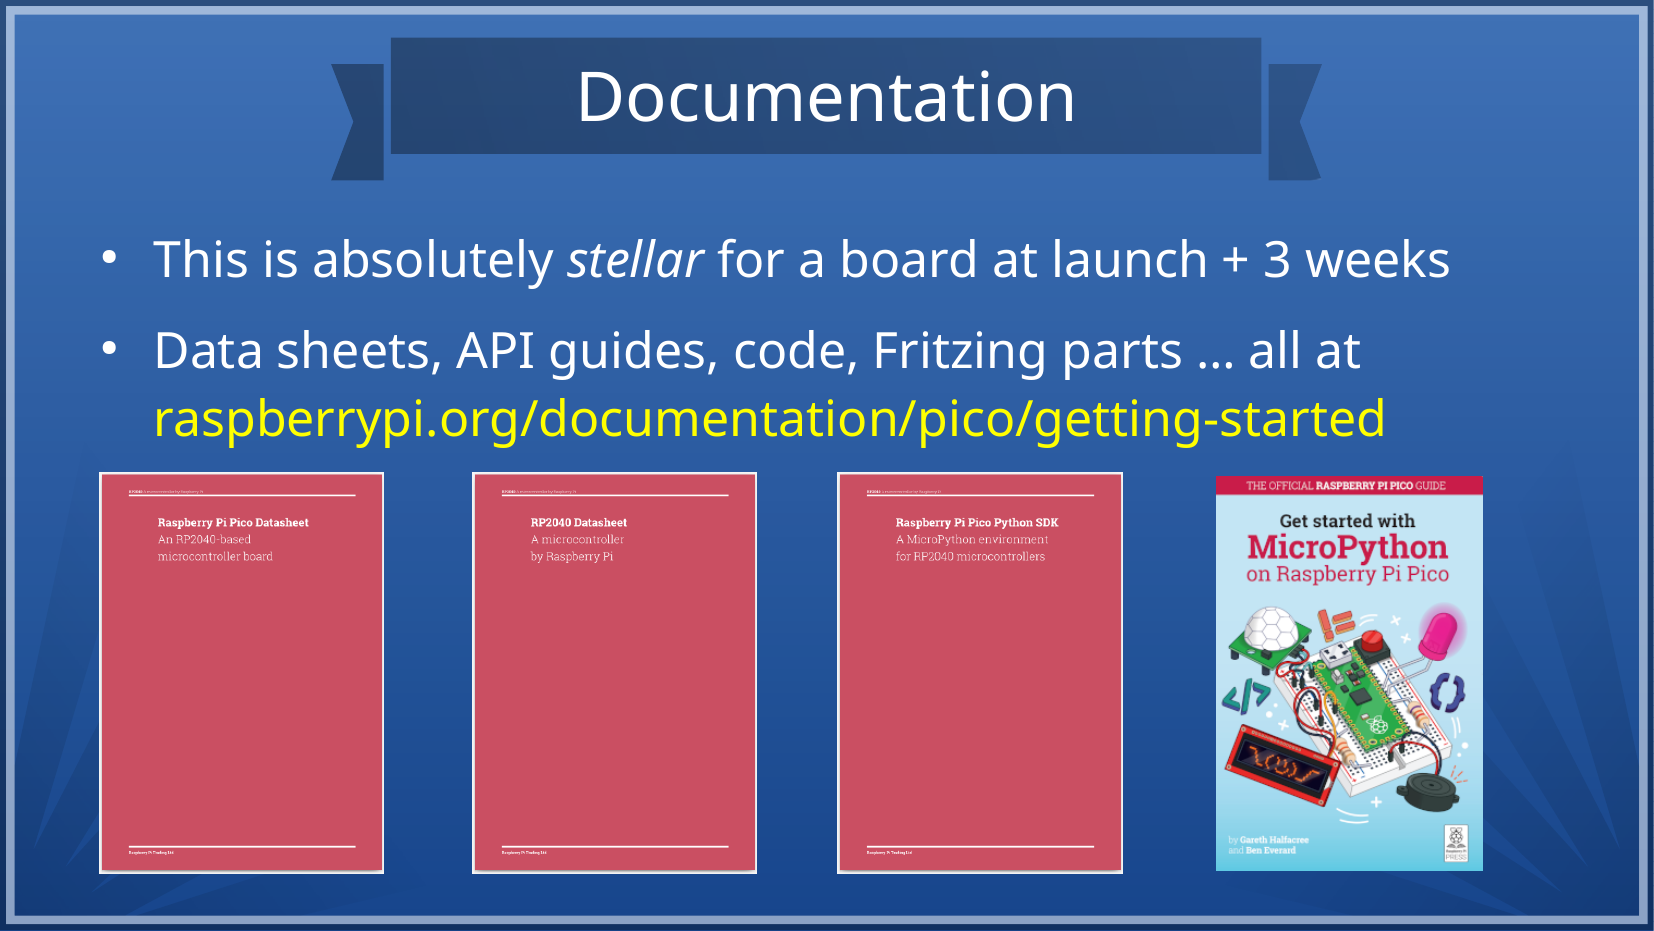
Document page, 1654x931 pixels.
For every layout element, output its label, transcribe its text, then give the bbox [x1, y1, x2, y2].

list This is absolutely stellar for a board at launch + 3 weeks Data sheets, API guides, code, Fritzing parts … all at raspberrypi.org/documentation/pico/getting-started [82, 224, 1571, 848]
picture [472, 472, 757, 874]
picture [99, 472, 384, 874]
title Documentation [389, 35, 1264, 154]
picture [1216, 476, 1483, 871]
picture [837, 472, 1123, 874]
